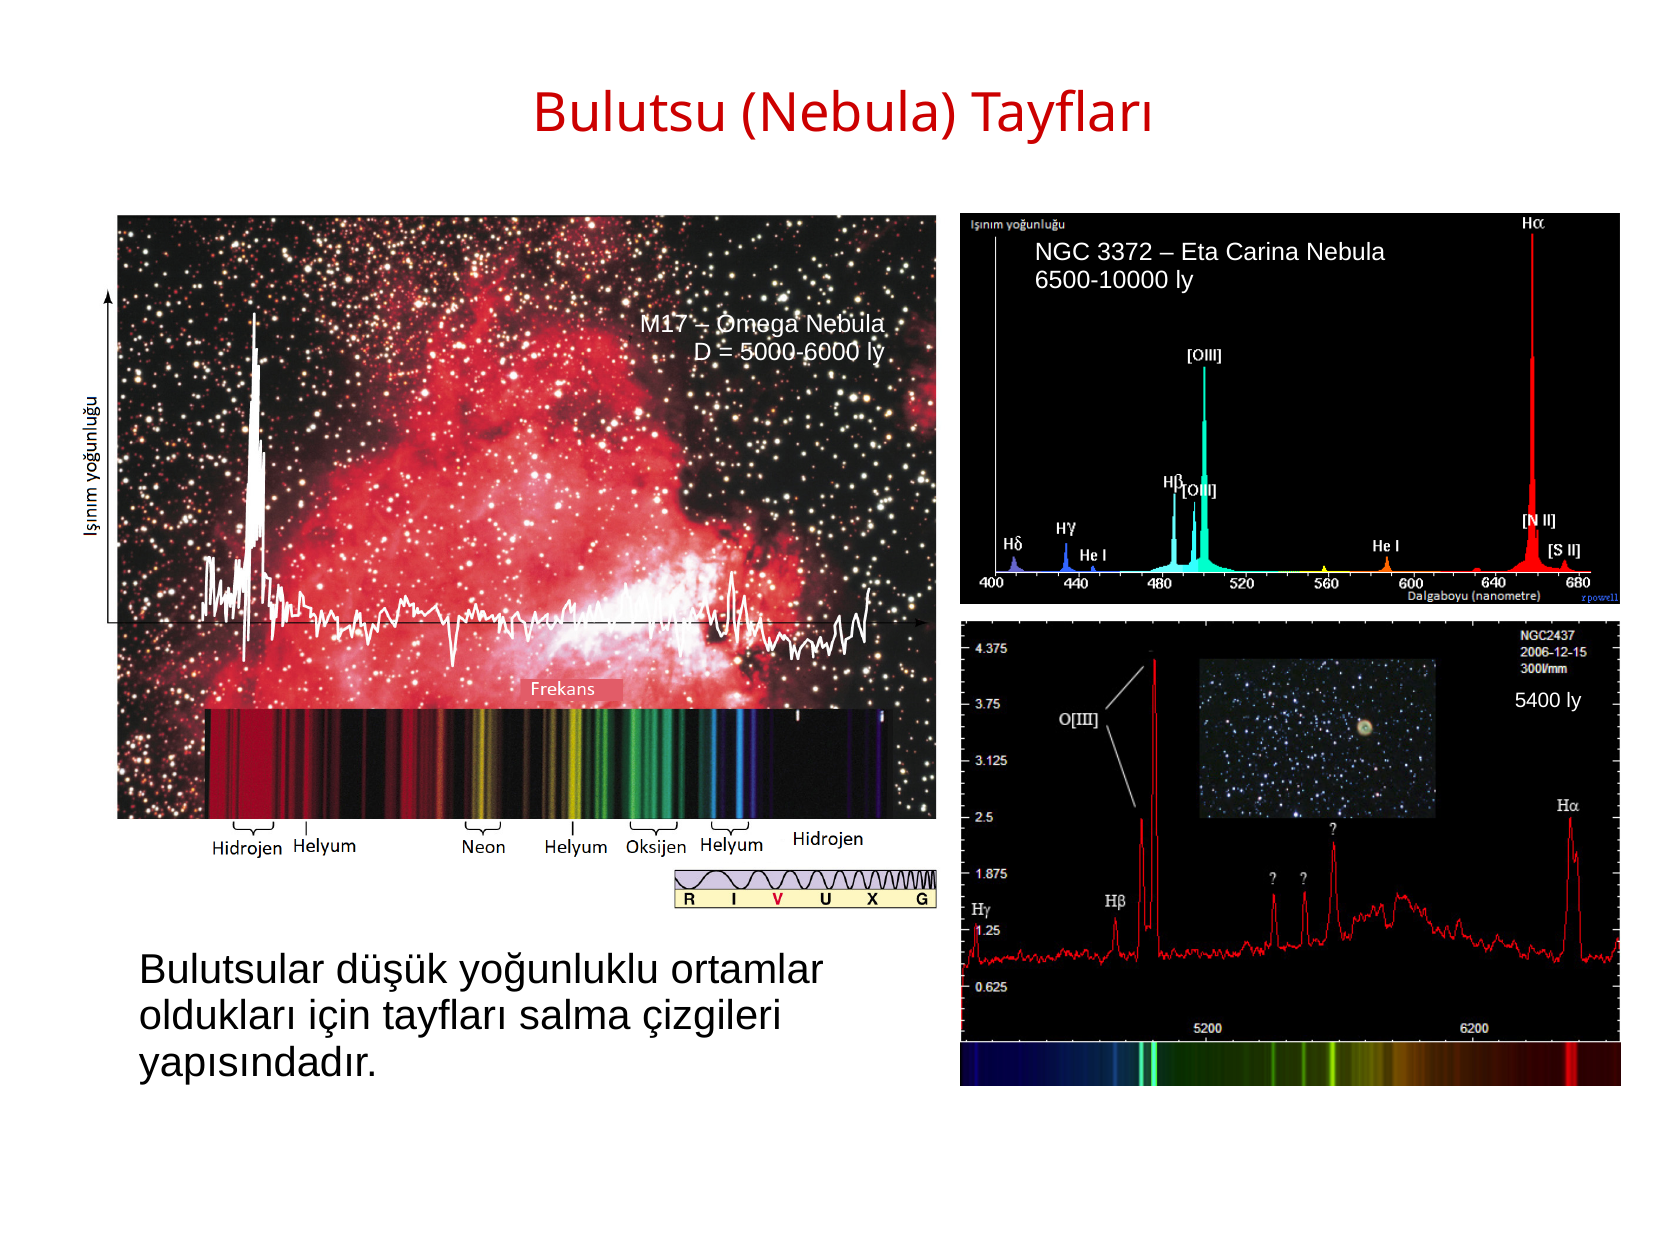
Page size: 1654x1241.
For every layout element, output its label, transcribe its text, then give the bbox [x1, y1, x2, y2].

picture [960, 620, 1621, 1086]
title Bulutsu (Nebula) Tayfları [82, 43, 1571, 176]
text_box Bulutsular düşük yoğunluklu ortamlar oldukları için tayfları salma çizgileri yapısındadır. [124, 938, 886, 1110]
text_box M17 – Omega Nebula D = 5000-6000 ly [495, 301, 901, 374]
picture [75, 209, 946, 914]
text_box NGC 3372 – Eta Carina Nebula 6500-10000 ly [1020, 230, 1426, 302]
picture [960, 213, 1621, 604]
text_box 5400 ly [1500, 681, 1606, 721]
